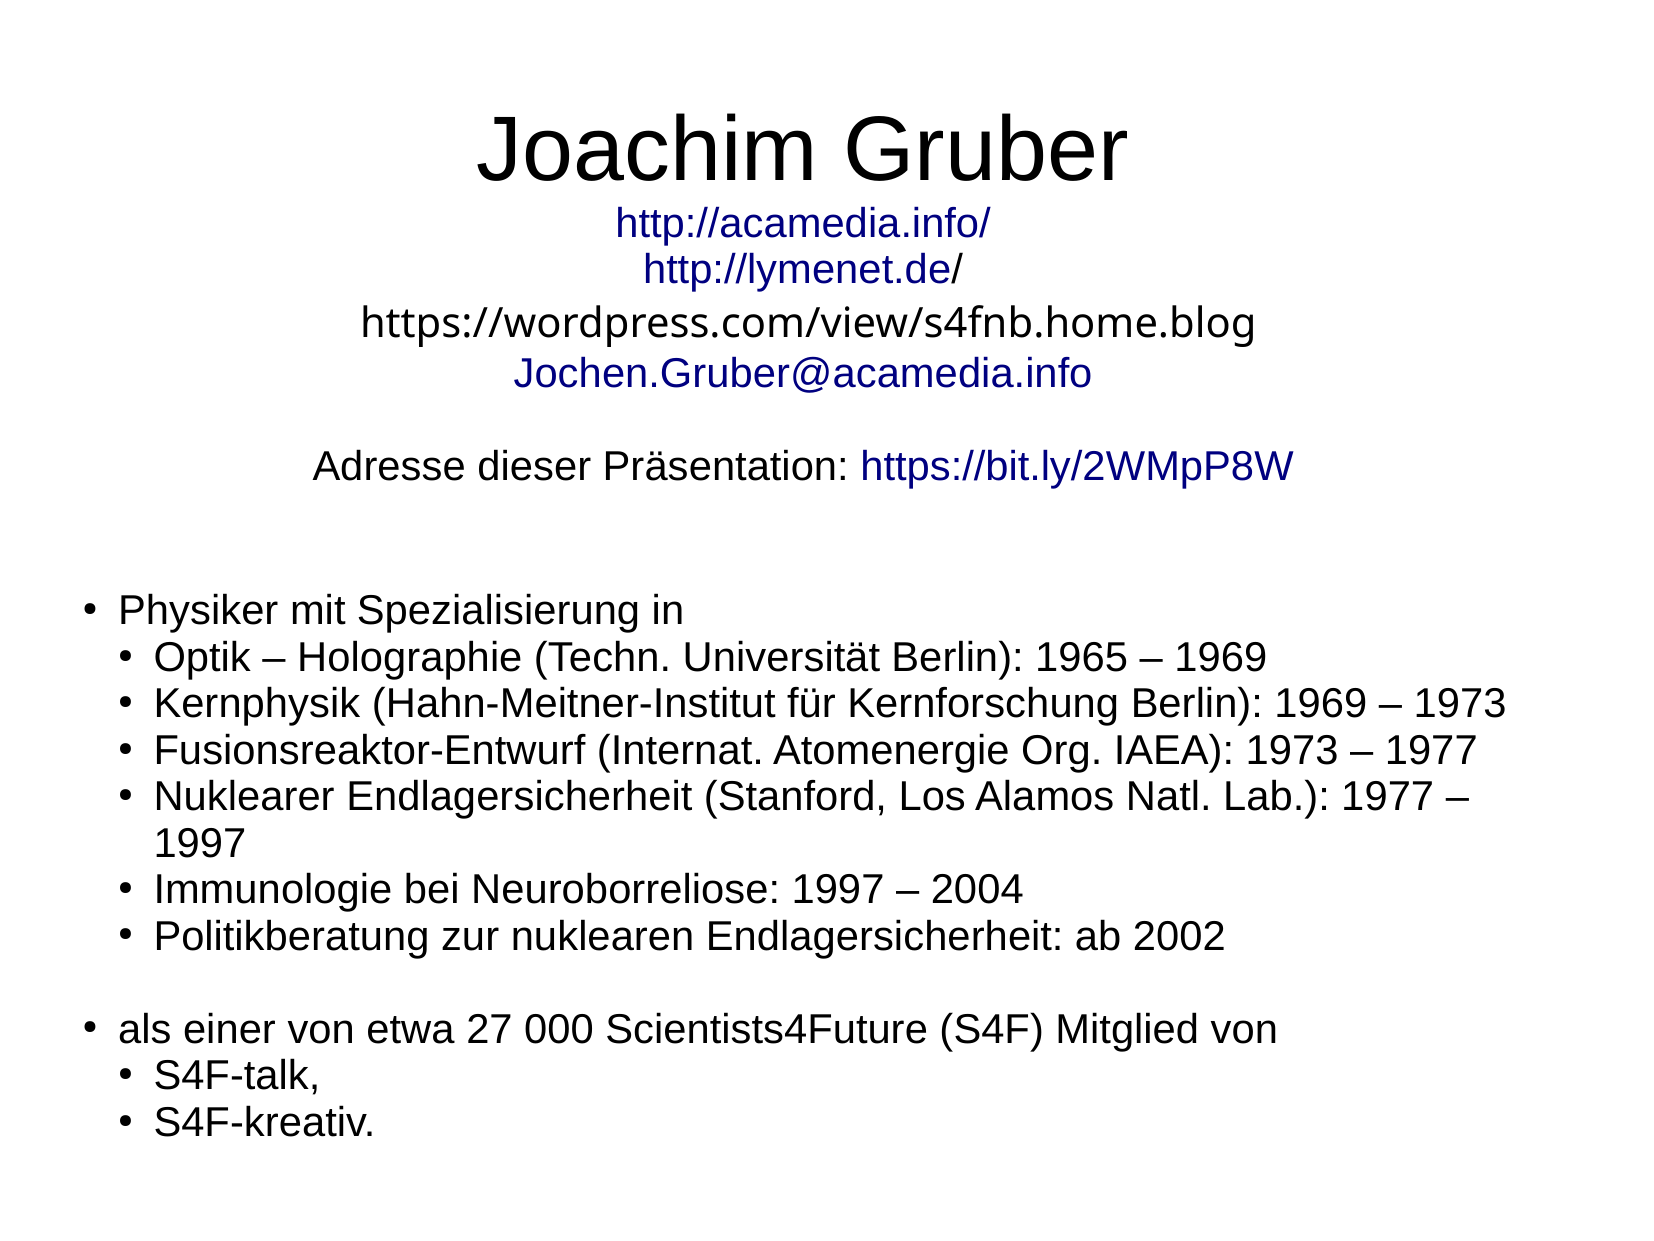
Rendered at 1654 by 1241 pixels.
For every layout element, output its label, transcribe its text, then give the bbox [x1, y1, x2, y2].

subtitle Physiker mit Spezialisierung in Optik – Holographie (Techn. Universität Berlin): 1965 – 1969 Kernphysik (Hahn-Meitner-Institut für Kernforschung Berlin): 1969 – 1973 Fusionsreaktor-Entwurf (Internat. Atomenergie Org. IAEA): 1973 – 1977 Nuklearer Endlagersicherheit (Stanford, Los Alamos Natl. Lab.): 1977 – 1997 Immunologie bei Neuroborreliose: 1997 – 2004 Politikberatung zur nuklearen Endlagersicherheit: ab 2002 als einer von etwa 27 000 Scientists4Future (S4F) Mitglied von S4F-talk, S4F-kreativ. [82, 587, 1571, 1182]
title Joachim Gruber http://acamedia.info/ http://lymenet.de/ https://wordpress.com/view/s4fnb.home.blog Jochen.Gruber@acamedia.info Adresse dieser Präsentation: https://bit.ly/2WMpP8W [59, 102, 1548, 484]
